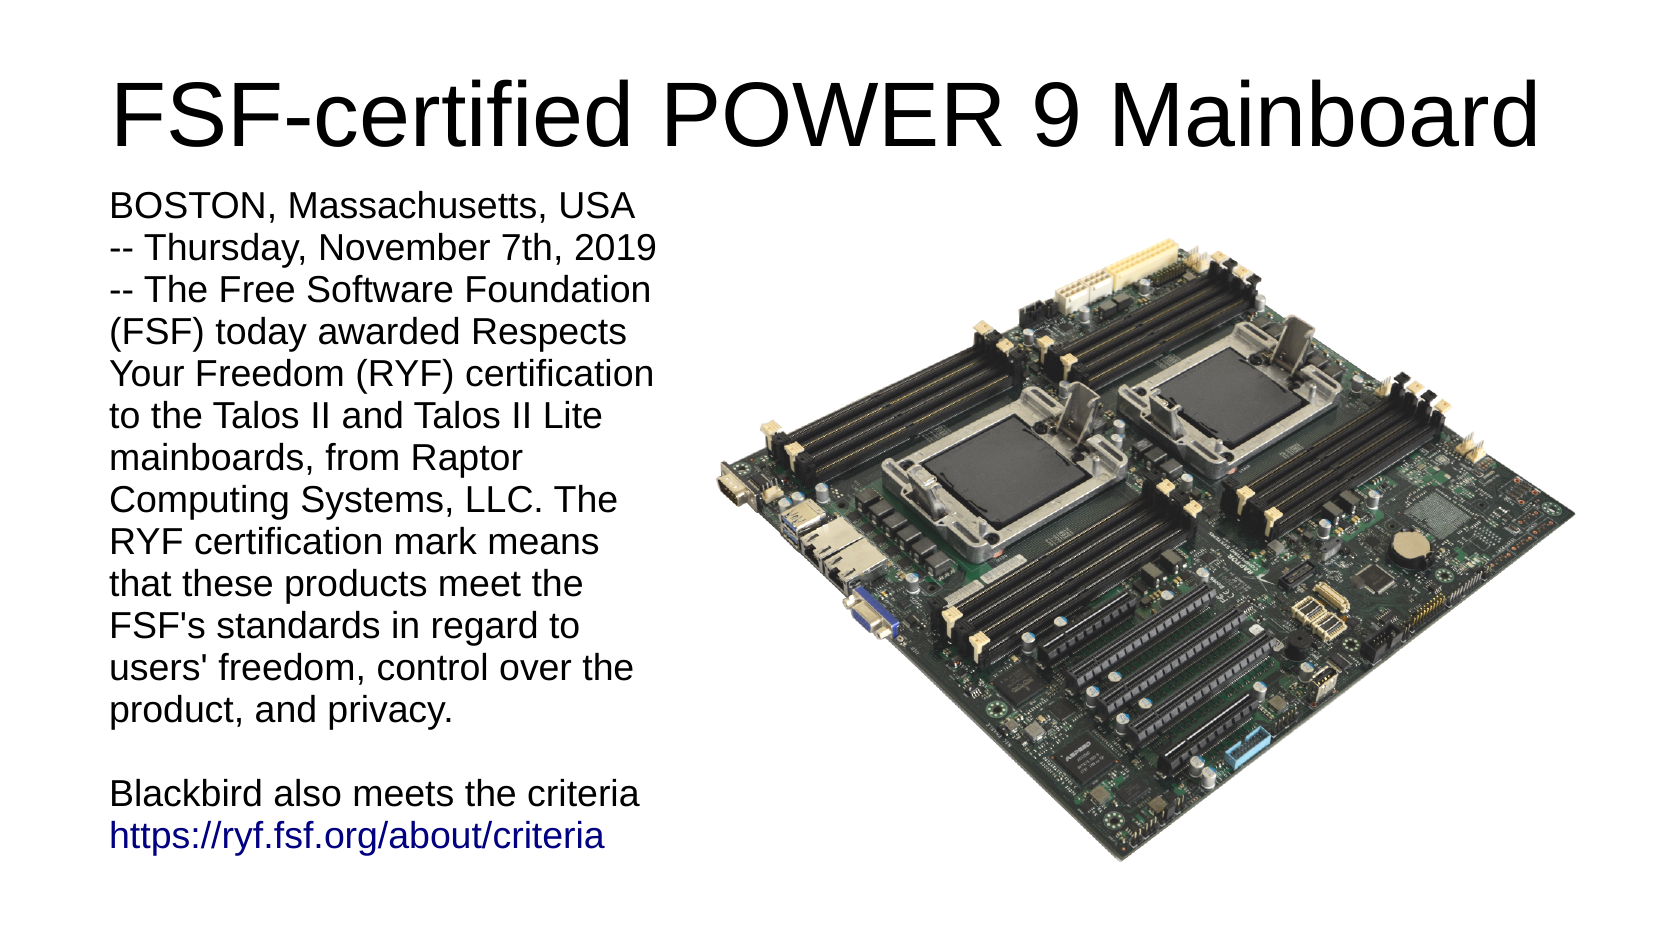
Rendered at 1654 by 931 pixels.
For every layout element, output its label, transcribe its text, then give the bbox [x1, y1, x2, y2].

title FSF-certified POWER 9 Mainboard [82, 37, 1571, 193]
text_box BOSTON, Massachusetts, USA -- Thursday, November 7th, 2019 -- The Free Software Foundation (FSF) today awarded Respects Your Freedom (RYF) certification to the Talos II and Talos II Lite mainboards, from Raptor Computing Systems, LLC. The RYF certification mark means that these products meet the FSF's standards in regard to users' freedom, control over the product, and privacy. Blackbird also meets the criteria https://ryf.fsf.org/about/criteria [94, 177, 674, 864]
picture [696, 224, 1583, 871]
